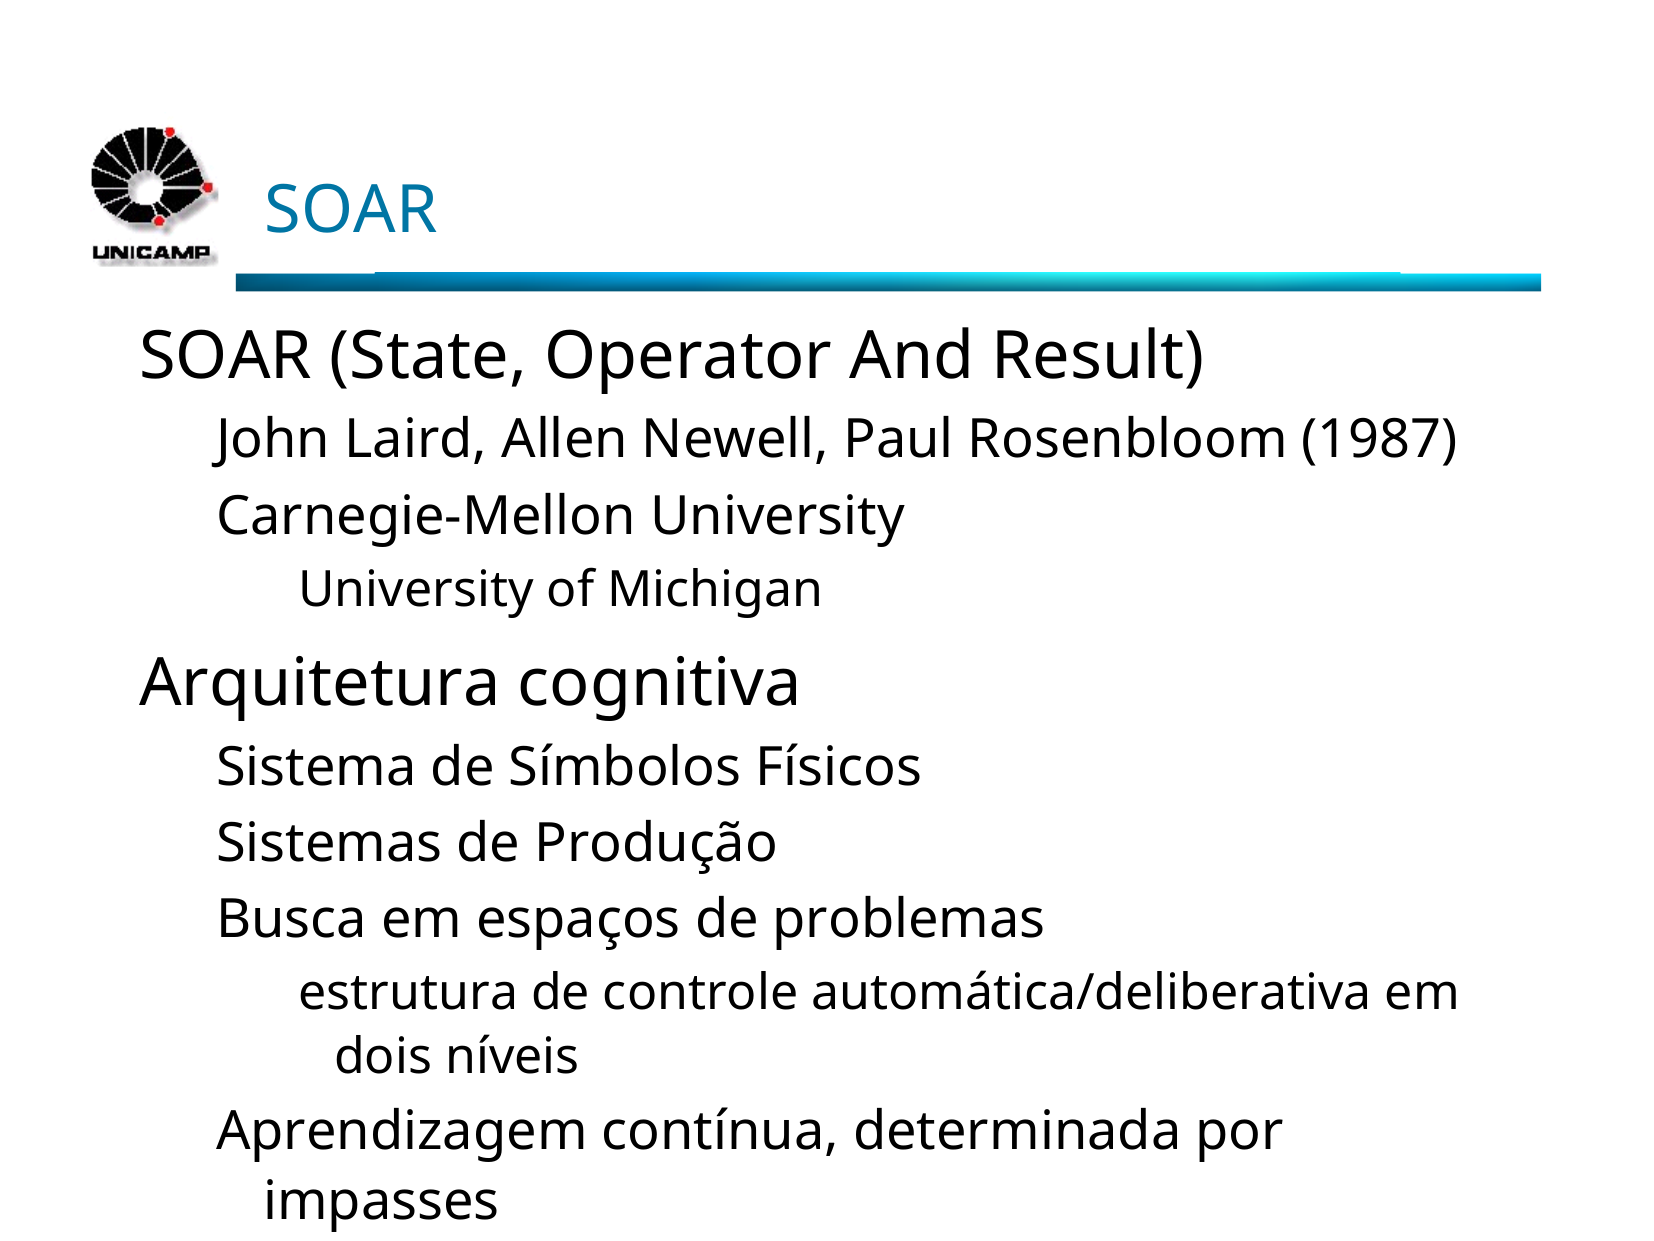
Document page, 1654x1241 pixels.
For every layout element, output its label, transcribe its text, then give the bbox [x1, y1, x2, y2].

list SOAR (State, Operator And Result) John Laird, Allen Newell, Paul Rosenbloom (1987) Carnegie-Mellon University University of Michigan Arquitetura cognitiva Sistema de Símbolos Físicos Sistemas de Produção Busca em espaços de problemas estrutura de controle automática/deliberativa em dois níveis Aprendizagem contínua, determinada por impasses [121, 309, 1534, 1182]
title SOAR [264, 42, 1534, 250]
picture [125, 272, 1654, 295]
